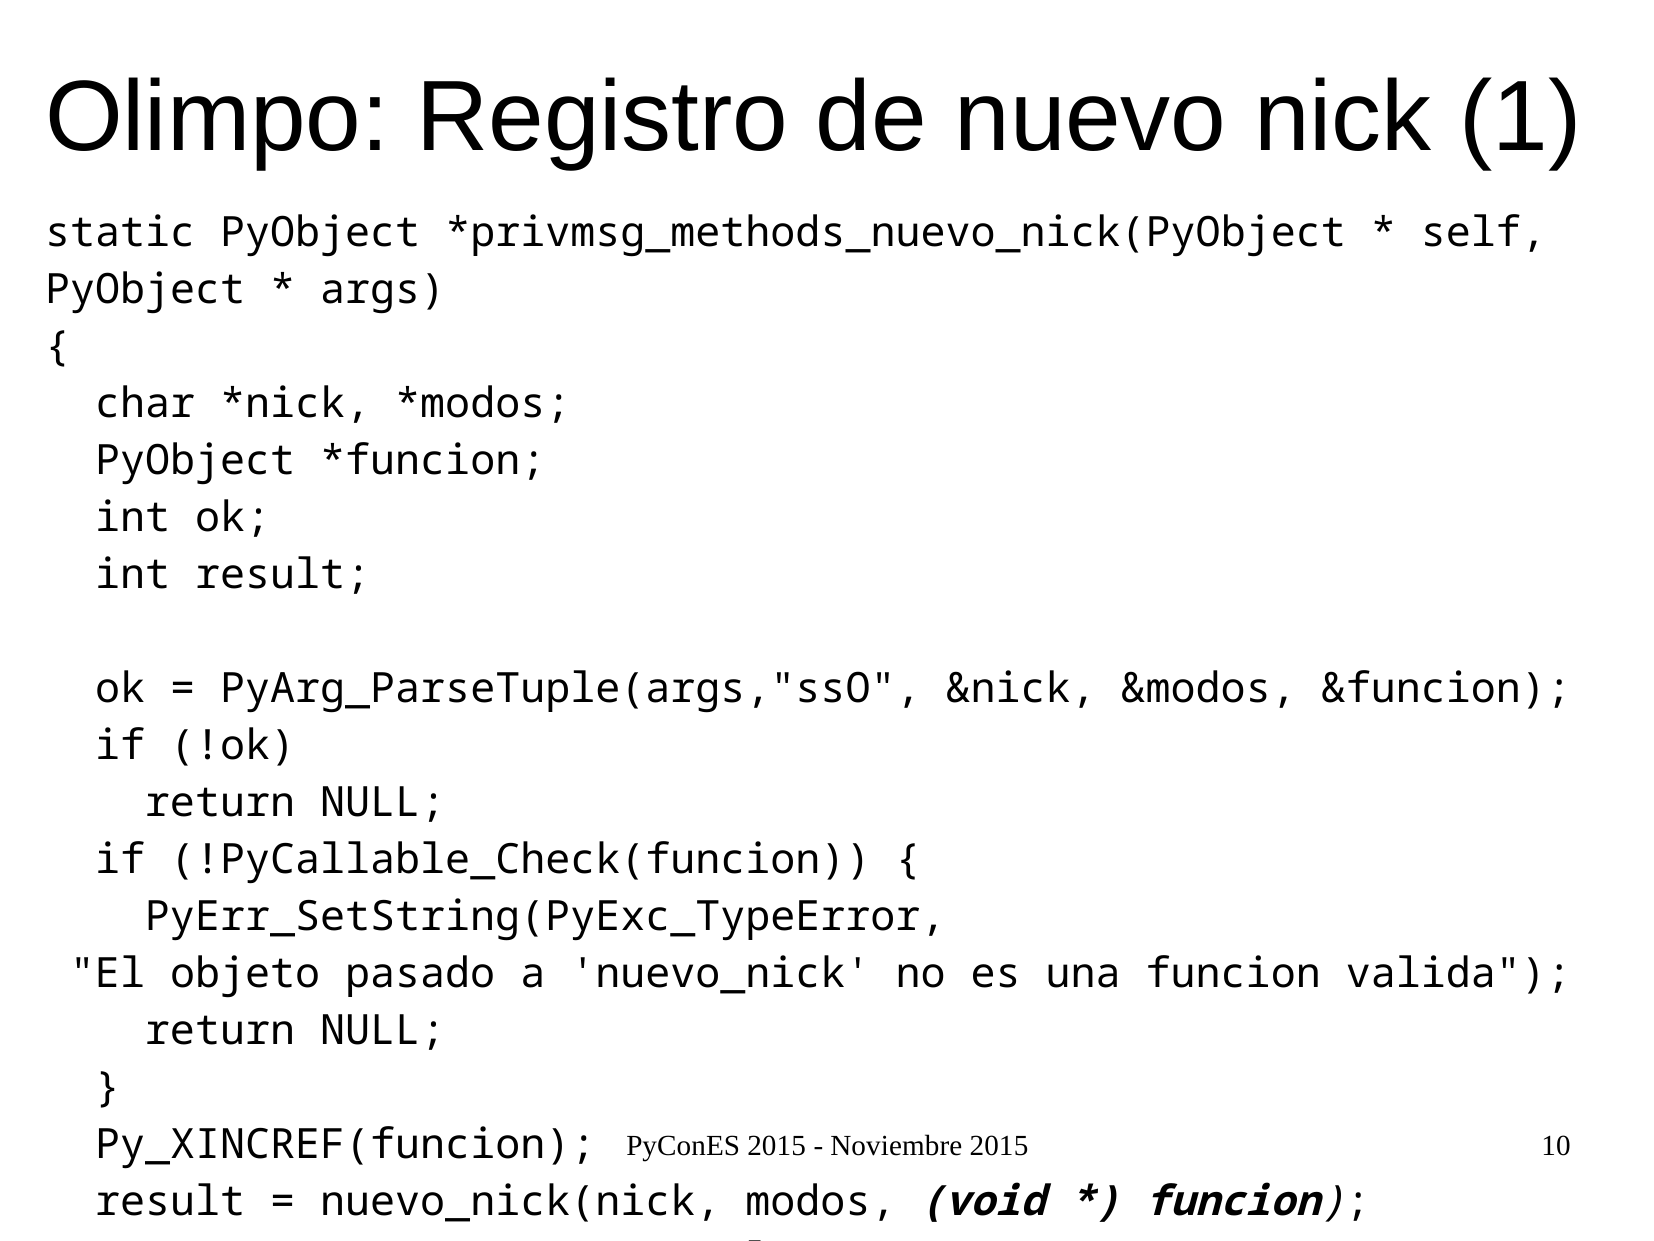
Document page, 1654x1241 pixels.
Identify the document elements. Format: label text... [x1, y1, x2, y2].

subtitle Olimpo: Registro de nuevo nick (1) static PyObject *privmsg_methods_nuevo_nick(PyObject * self, PyObject * args) { char *nick, *modos; PyObject *funcion; int ok; int result; ok = PyArg_ParseTuple(args,"ssO", &nick, &modos, &funcion); if (!ok) return NULL; if (!PyCallable_Check(funcion)) { PyErr_SetString(PyExc_TypeError, "El objeto pasado a 'nuevo_nick' no es una funcion valida"); return NULL; } Py_XINCREF(funcion); result = nuevo_nick(nick, modos, (void *) funcion); return PyInt_FromLong(result); } [45, 60, 1606, 1174]
